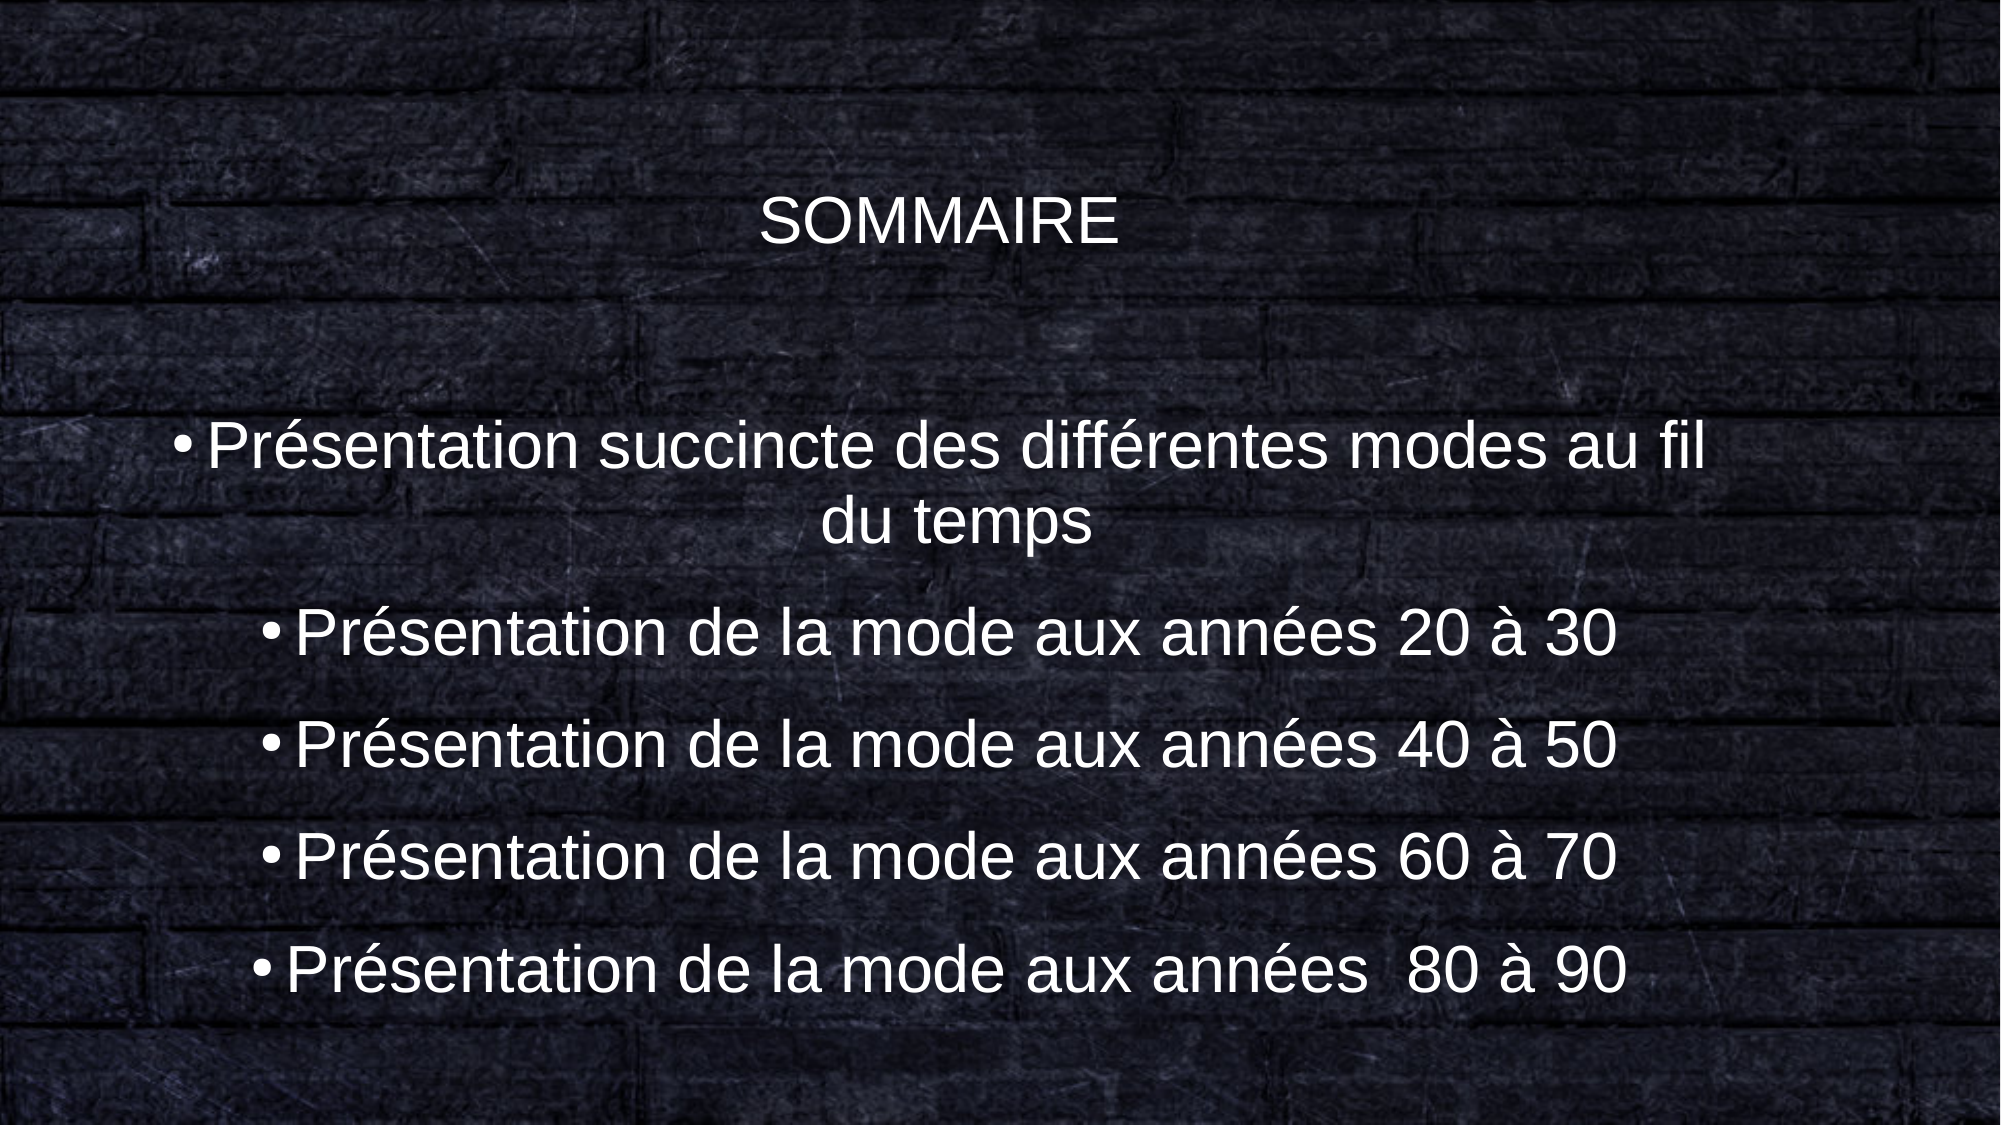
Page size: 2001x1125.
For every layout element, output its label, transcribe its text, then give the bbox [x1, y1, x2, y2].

picture [0, 0, 2001, 1125]
subtitle SOMMAIRE Présentation succincte des différentes modes au fil du temps Présentation de la mode aux années 20 à 30 Présentation de la mode aux années 40 à 50 Présentation de la mode aux années 60 à 70 Présentation de la mode aux années 80 à 90 [129, 144, 1750, 1045]
